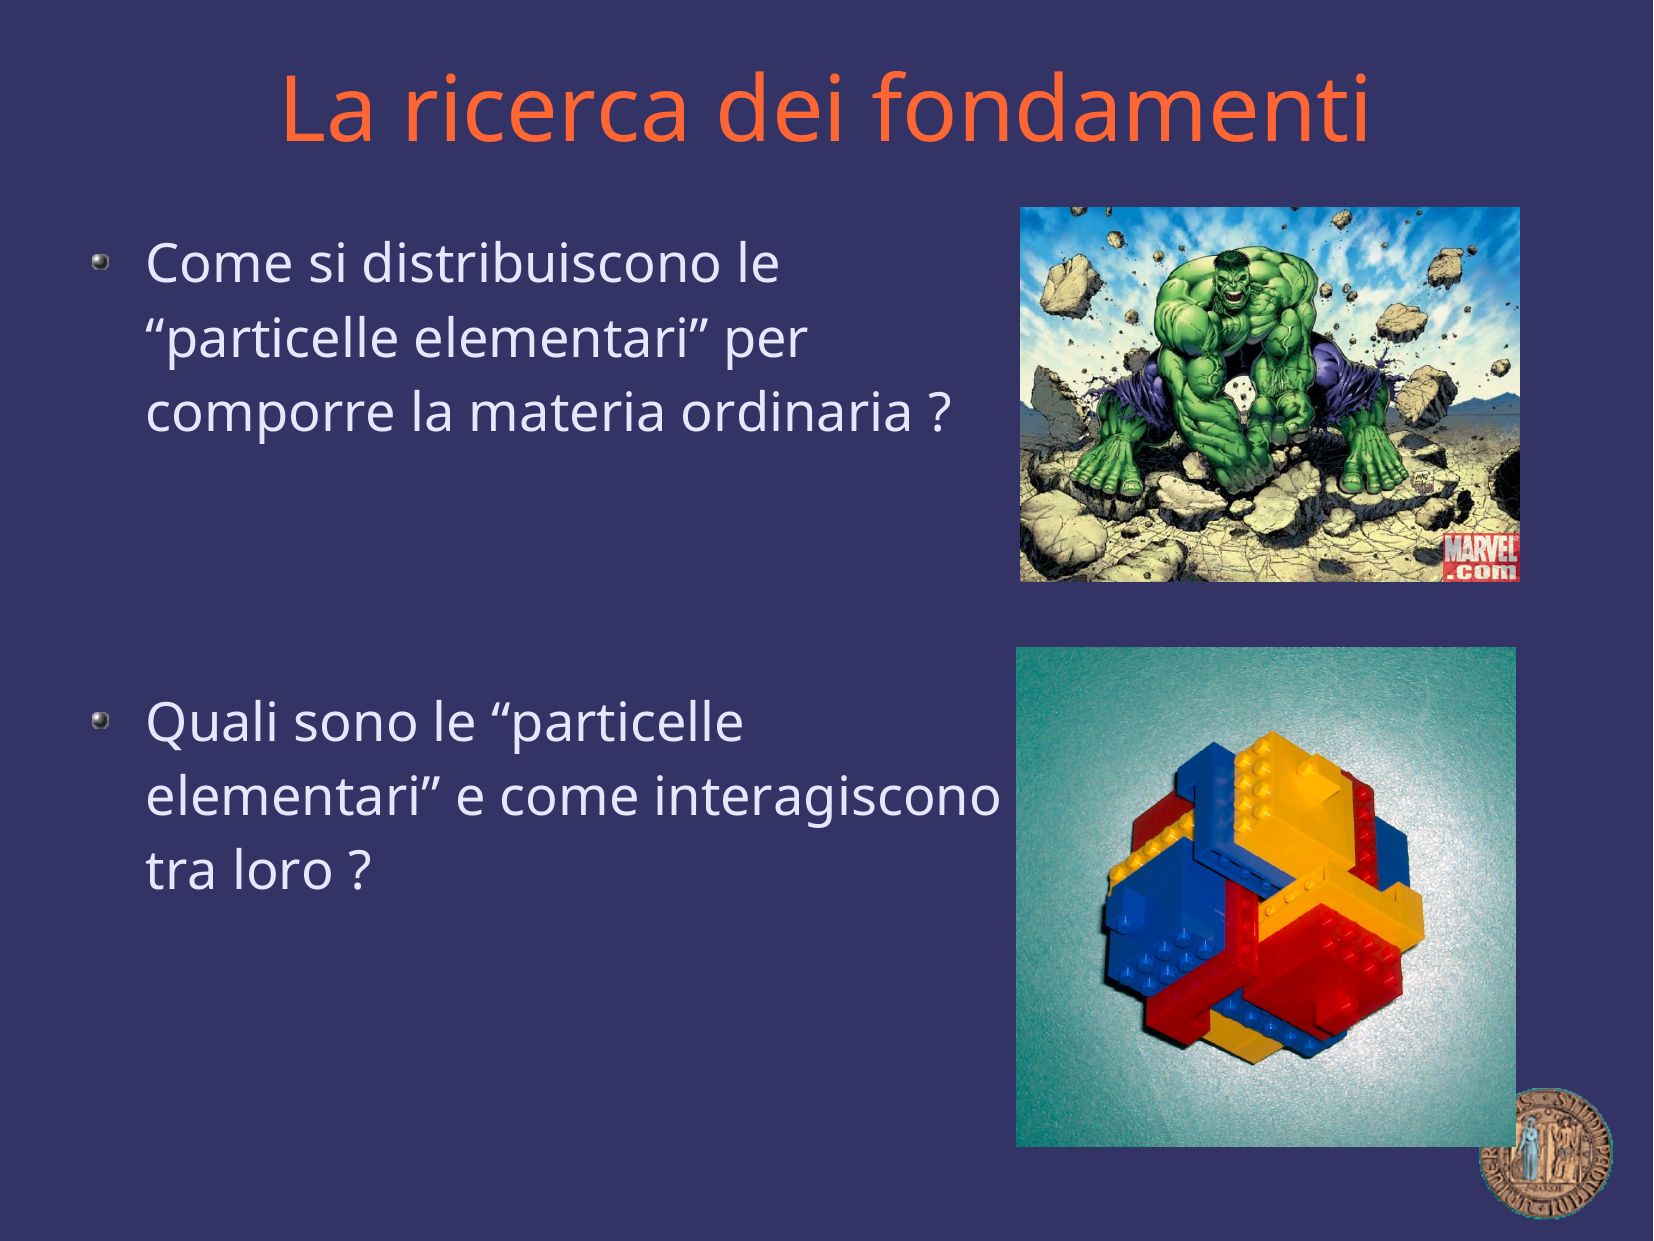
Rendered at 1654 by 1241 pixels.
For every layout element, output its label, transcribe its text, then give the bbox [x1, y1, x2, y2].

list Come si distribuiscono le “particelle elementari” per comporre la materia ordinaria ? Quali sono le “particelle elementari” e come interagiscono tra loro ? [75, 225, 1013, 1104]
picture [1016, 647, 1613, 1221]
picture [1020, 207, 1520, 582]
title La ricerca dei fondamenti [82, 59, 1571, 152]
